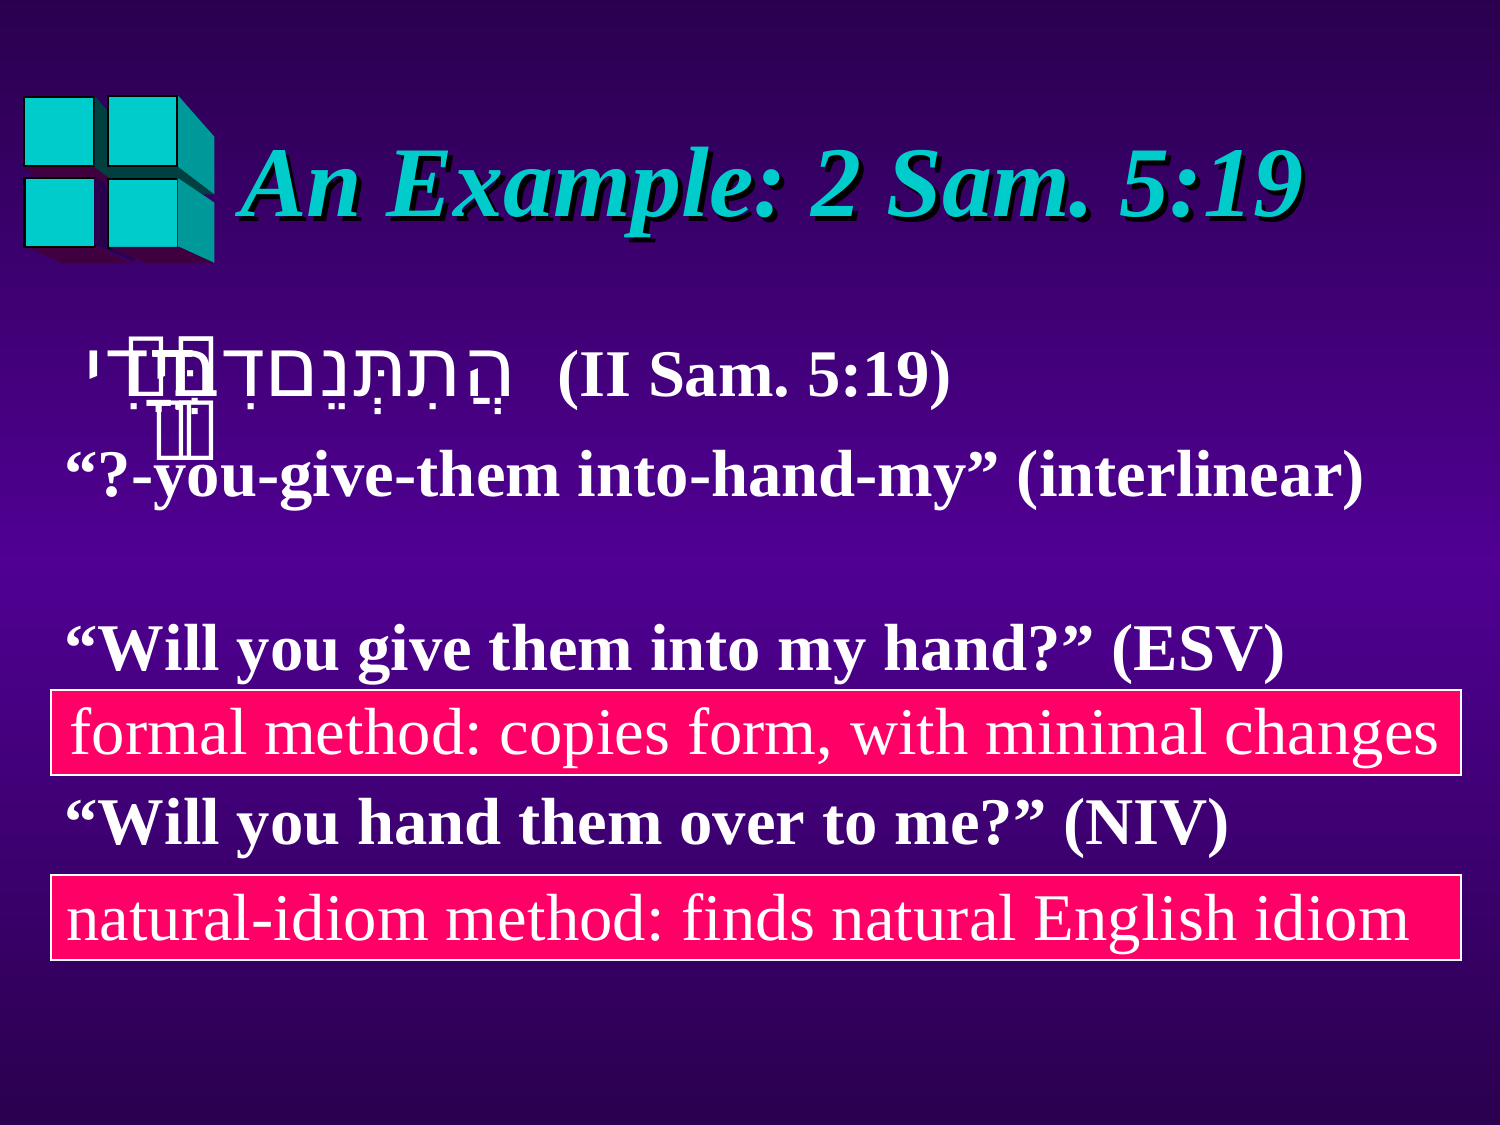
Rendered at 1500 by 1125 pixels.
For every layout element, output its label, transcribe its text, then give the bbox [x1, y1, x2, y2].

list הֲתִתְּנֵם בְּיָדִ֑י (II Sam. 5:19) “?-you-give-them into-hand-my” (interlinear) “Will you give them into my hand?” (ESV) “Will you hand them over to me?” (NIV) [50, 299, 1500, 976]
text_box natural-idiom method: finds natural English idiom [50, 875, 1462, 961]
title An Example: 2 Sam. 5:19 [224, 78, 1388, 288]
text_box formal method: copies form, with minimal changes [50, 689, 1462, 775]
